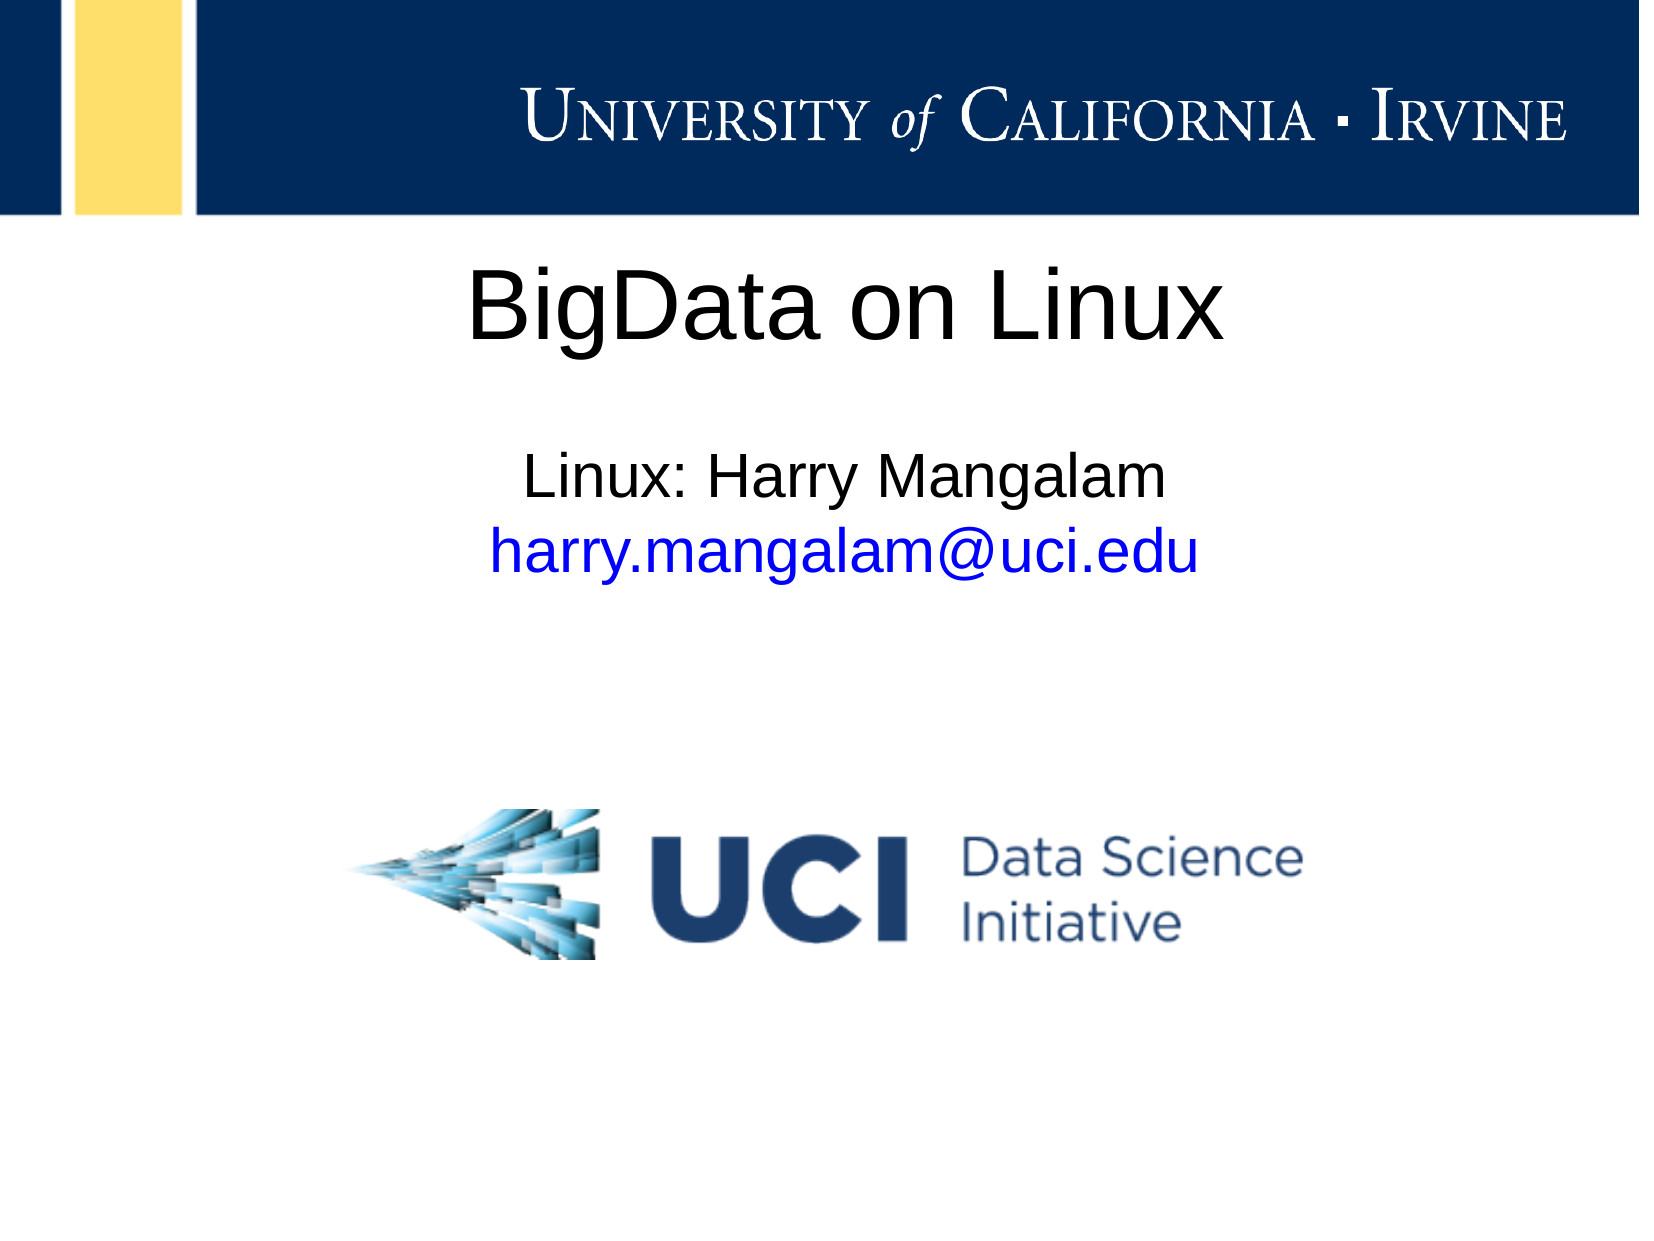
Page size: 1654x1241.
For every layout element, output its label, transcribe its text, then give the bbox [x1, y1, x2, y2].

picture [0, 0, 1639, 1231]
subtitle BigData on Linux Linux: Harry Mangalam harry.mangalam@uci.edu [45, 254, 1610, 1204]
